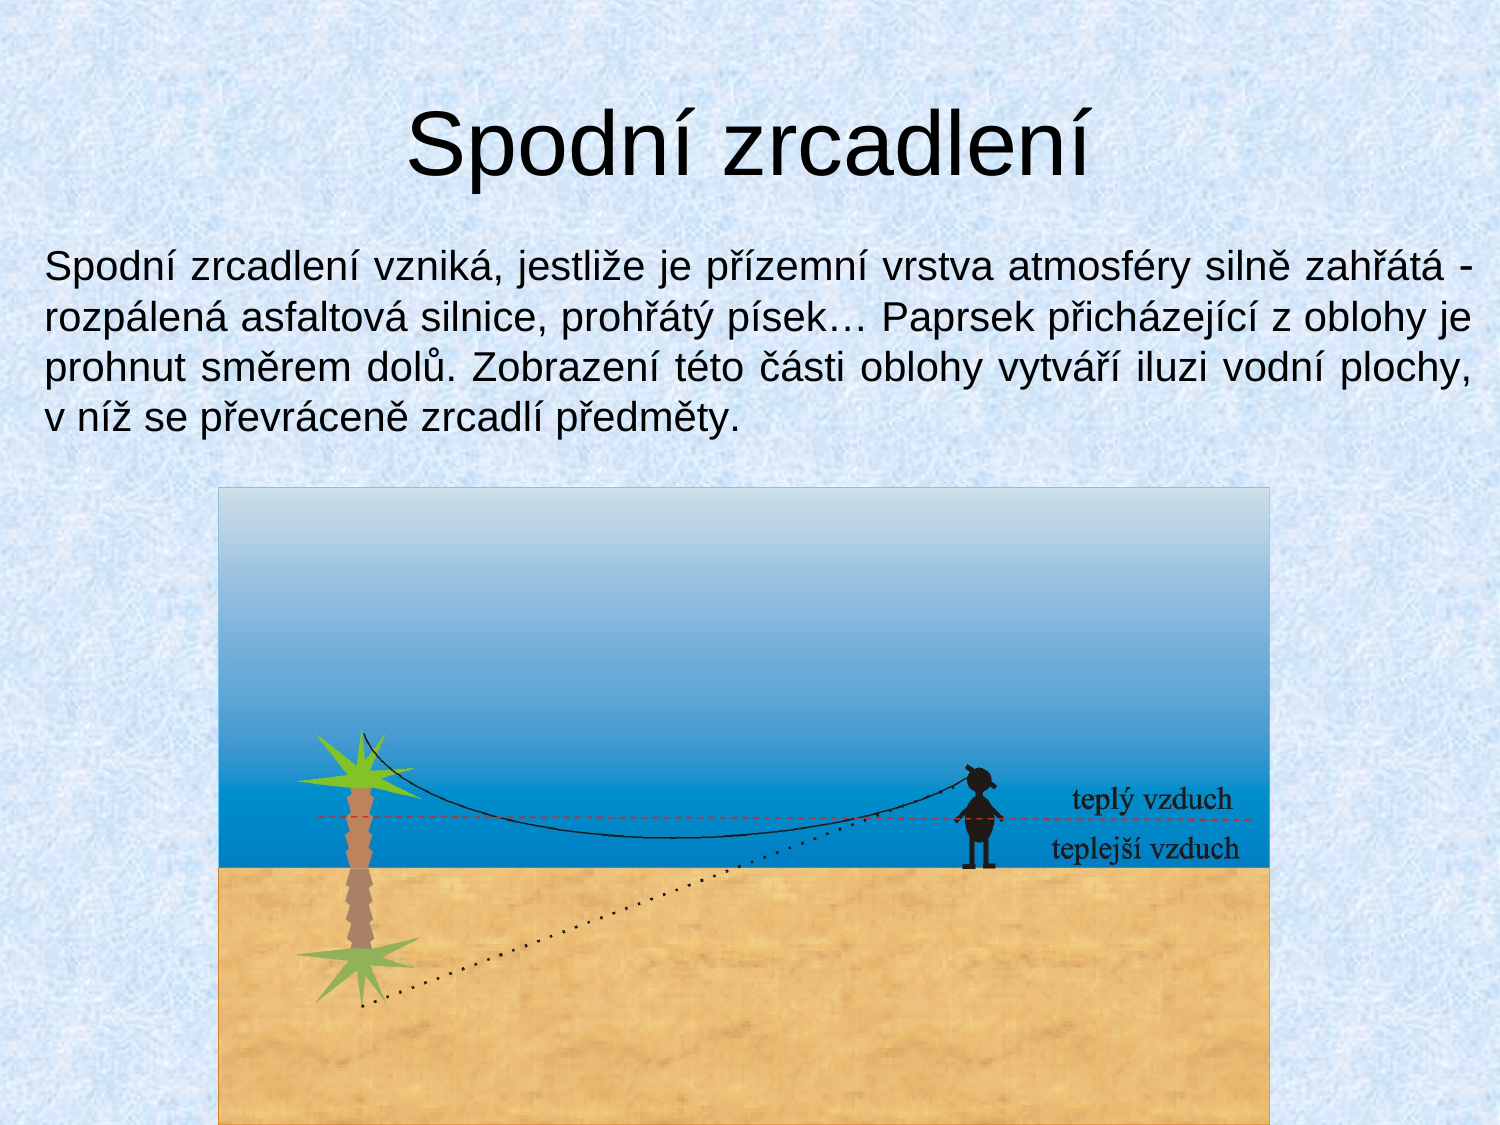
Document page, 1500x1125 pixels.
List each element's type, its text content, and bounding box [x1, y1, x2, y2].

title Spodní zrcadlení [75, 45, 1426, 231]
text_box [218, 487, 1270, 1125]
picture [0, 0, 1500, 1125]
list Spodní zrcadlení vzniká, jestliže je přízemní vrstva atmosféry silně zahřátá  rozpálená asfaltová silnice, prohřátý písek… Paprsek přicházející z oblohy je prohnut směrem dolů. Zobrazení této části oblohy vytváří iluzi vodní plochy, v níž se převráceně zrcadlí předměty. [29, 231, 1489, 457]
